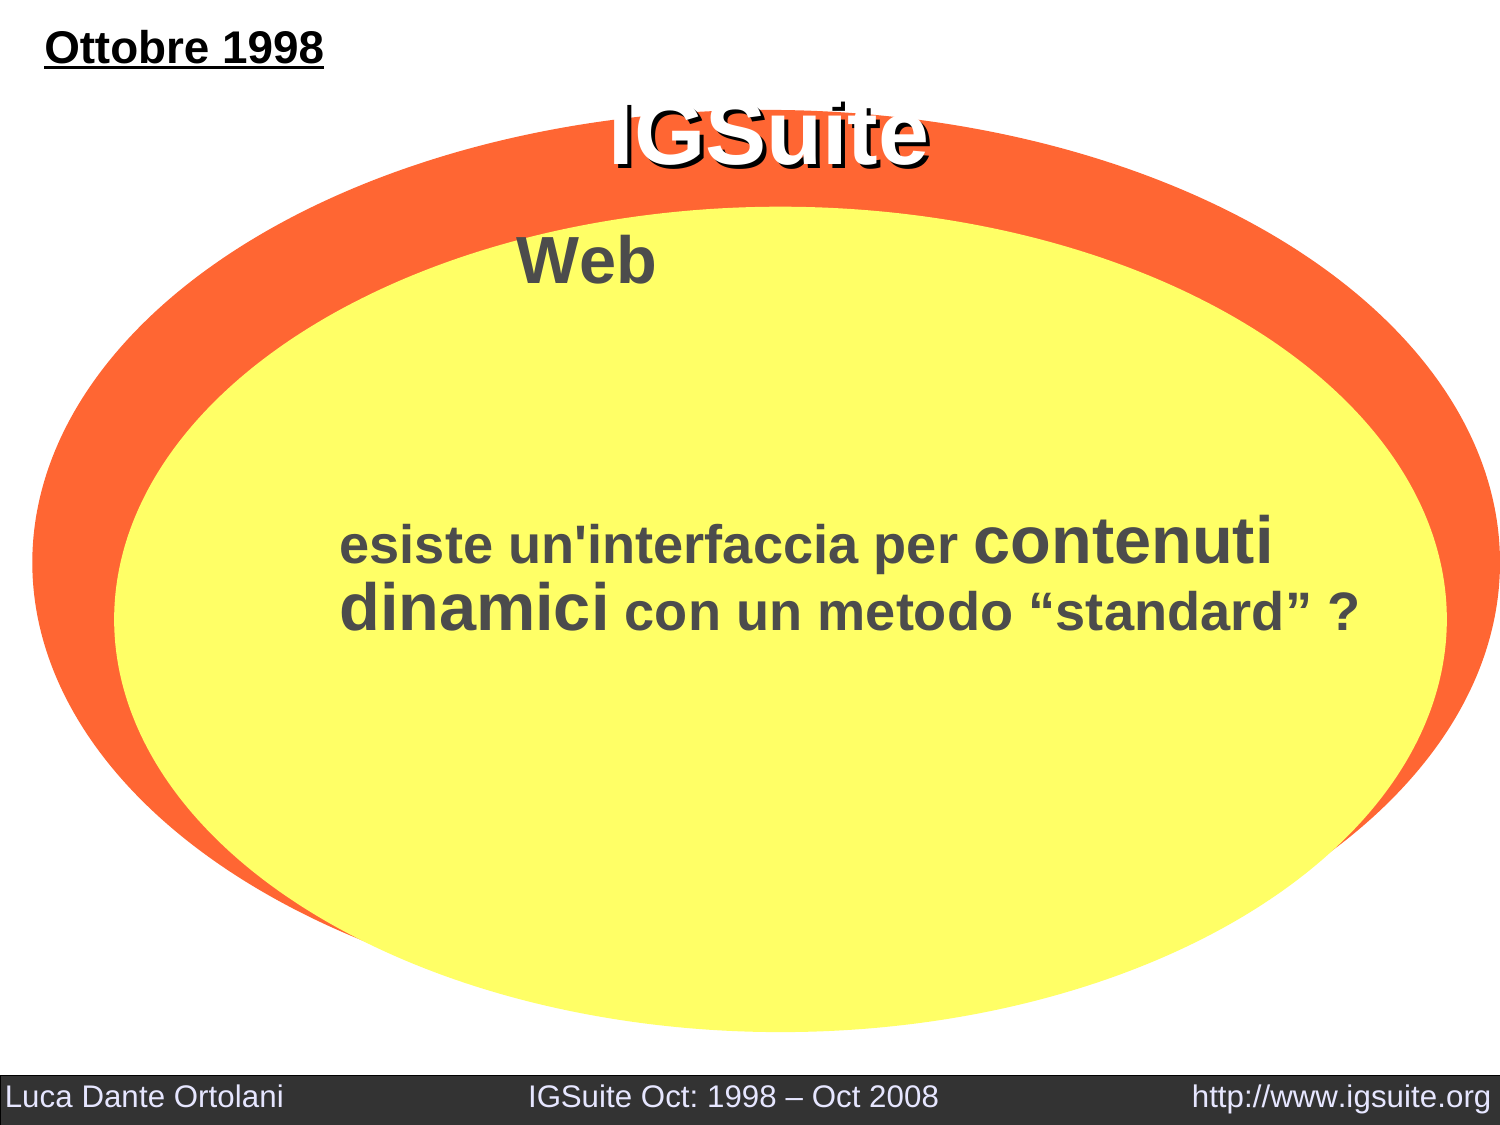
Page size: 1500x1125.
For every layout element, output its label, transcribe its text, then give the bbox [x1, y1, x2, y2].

text_box Ottobre 1998 [29, 29, 340, 96]
text_box [32, 122, 1500, 1033]
text_box Web [501, 236, 673, 338]
text_box IGSuite [593, 103, 945, 237]
text_box Luca Dante Ortolani IGSuite Oct: 1998 – Oct 2008 http://www.igsuite.org [0, 1075, 1500, 1125]
text_box esiste un'interfaccia per contenuti dinamici con un metodo “standard” ? [324, 501, 1375, 707]
